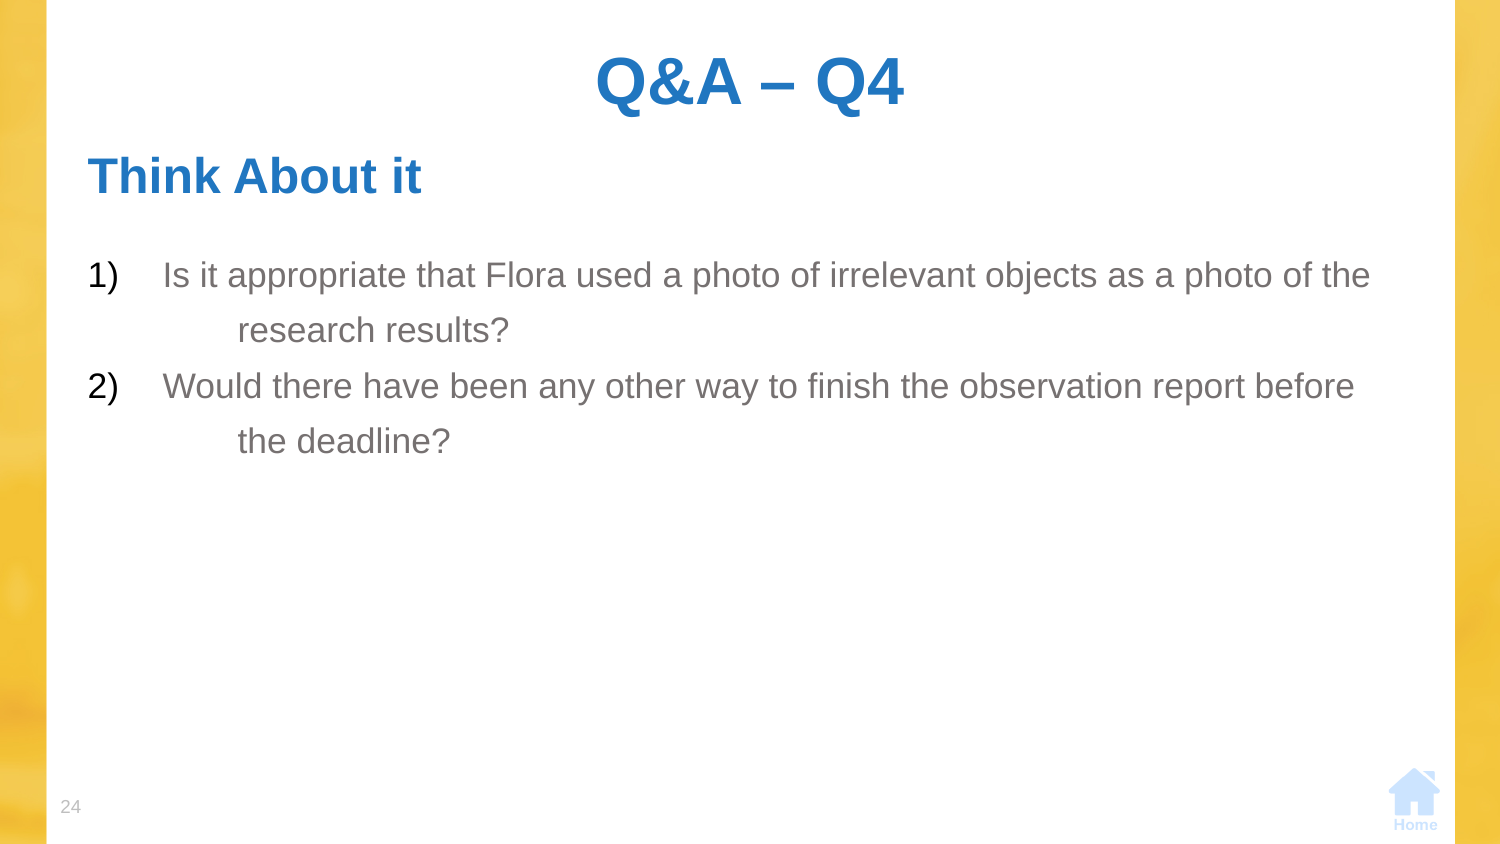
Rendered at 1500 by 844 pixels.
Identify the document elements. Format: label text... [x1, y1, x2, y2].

title Q&A – Q4 [440, 37, 1060, 98]
text_box 24 [45, 783, 383, 829]
list Is it appropriate that Flora used a photo of irrelevant objects as a photo of the research results? Would there have been any other way to finish the observation report before the deadline? [72, 231, 1421, 783]
subtitle Think About it [72, 98, 1421, 231]
